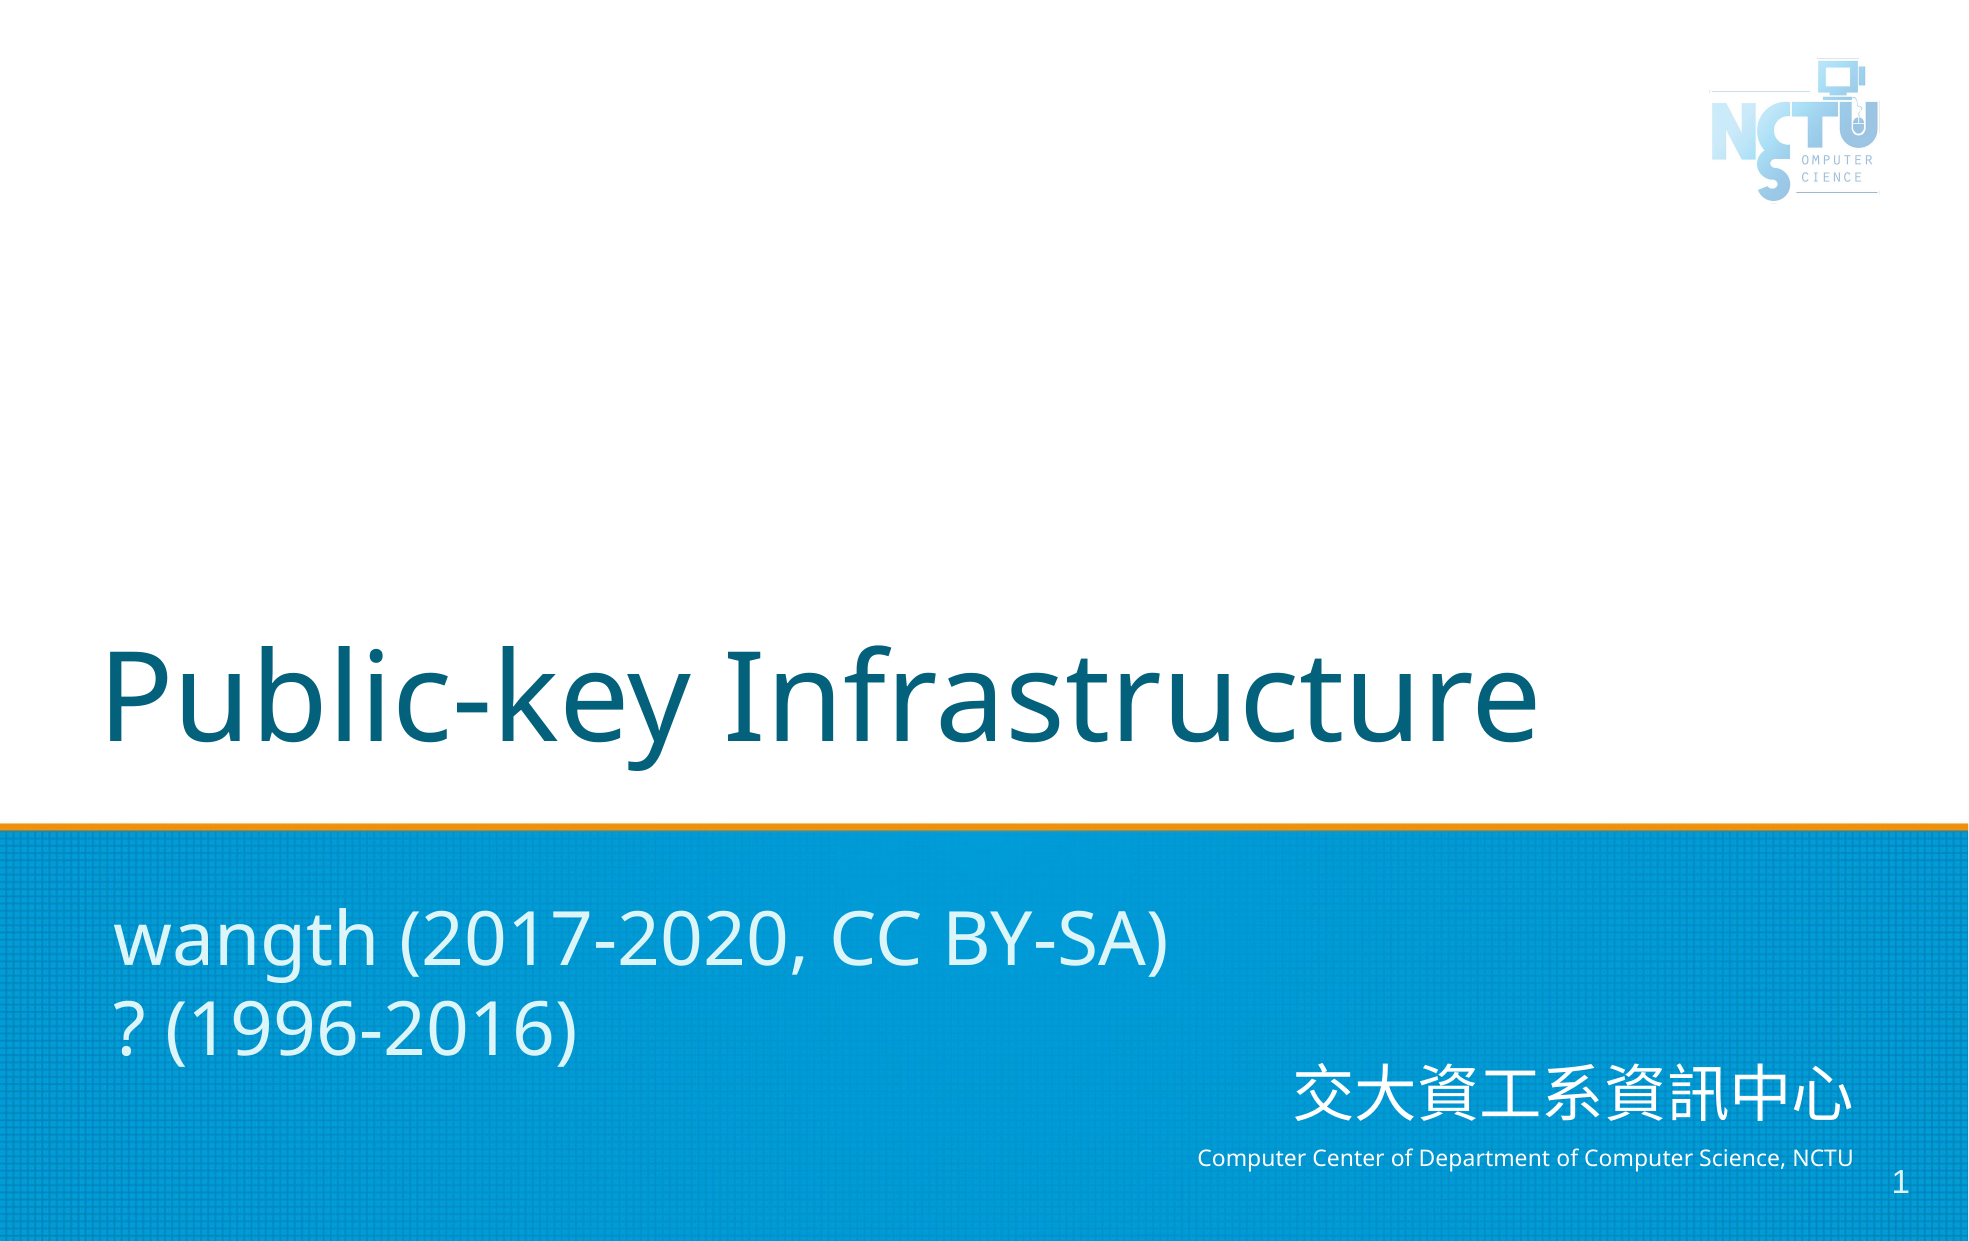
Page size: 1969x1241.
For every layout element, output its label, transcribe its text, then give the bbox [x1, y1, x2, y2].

slide_number <number> [1841, 1145, 1960, 1241]
title Public-key Infrastructure [98, 559, 1870, 767]
subtitle wangth (2017-2020, CC BY-SA) ? (1996-2016) [98, 875, 1783, 1103]
picture [0, 0, 1969, 832]
